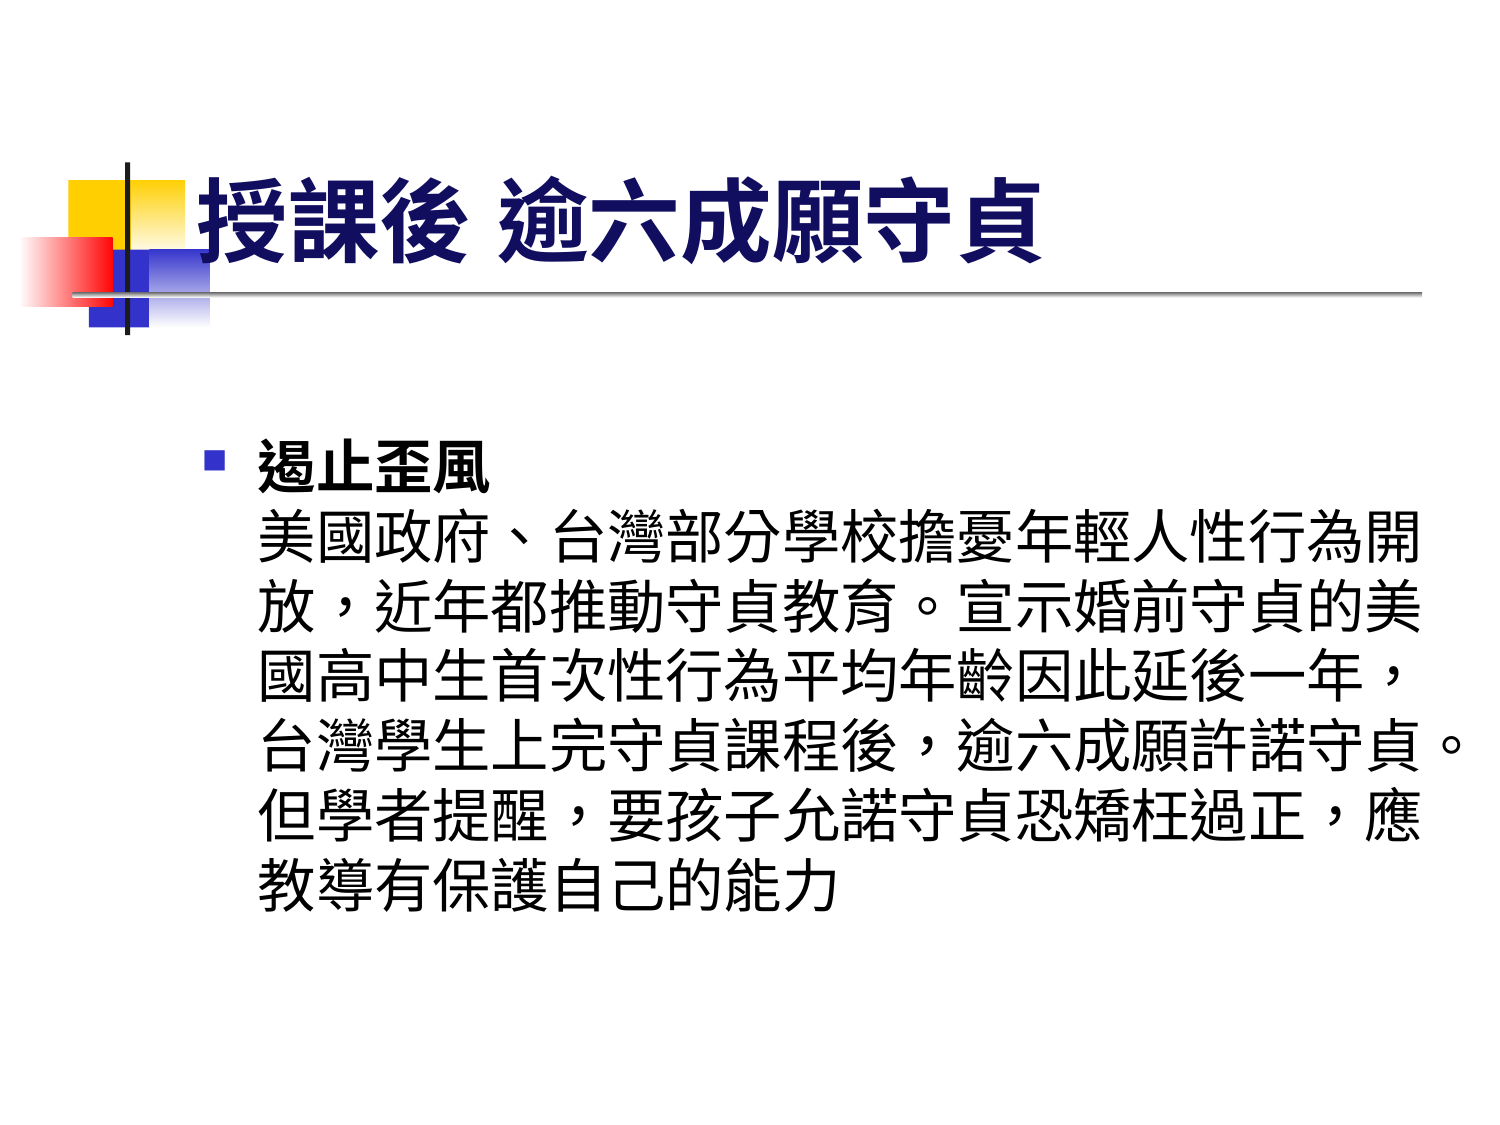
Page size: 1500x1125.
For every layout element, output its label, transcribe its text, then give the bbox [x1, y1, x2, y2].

list 遏止歪風 美國政府、台灣部分學校擔憂年輕人性行為開放，近年都推動守貞教育。宣示婚前守貞的美國高中生首次性行為平均年齡因此延後一年，台灣學生上完守貞課程後，逾六成願許諾守貞。但學者提醒，要孩子允諾守貞恐矯枉過正，應教導有保護自己的能力 [193, 331, 1469, 1007]
title 授課後 逾六成願守貞 [188, 101, 1468, 289]
